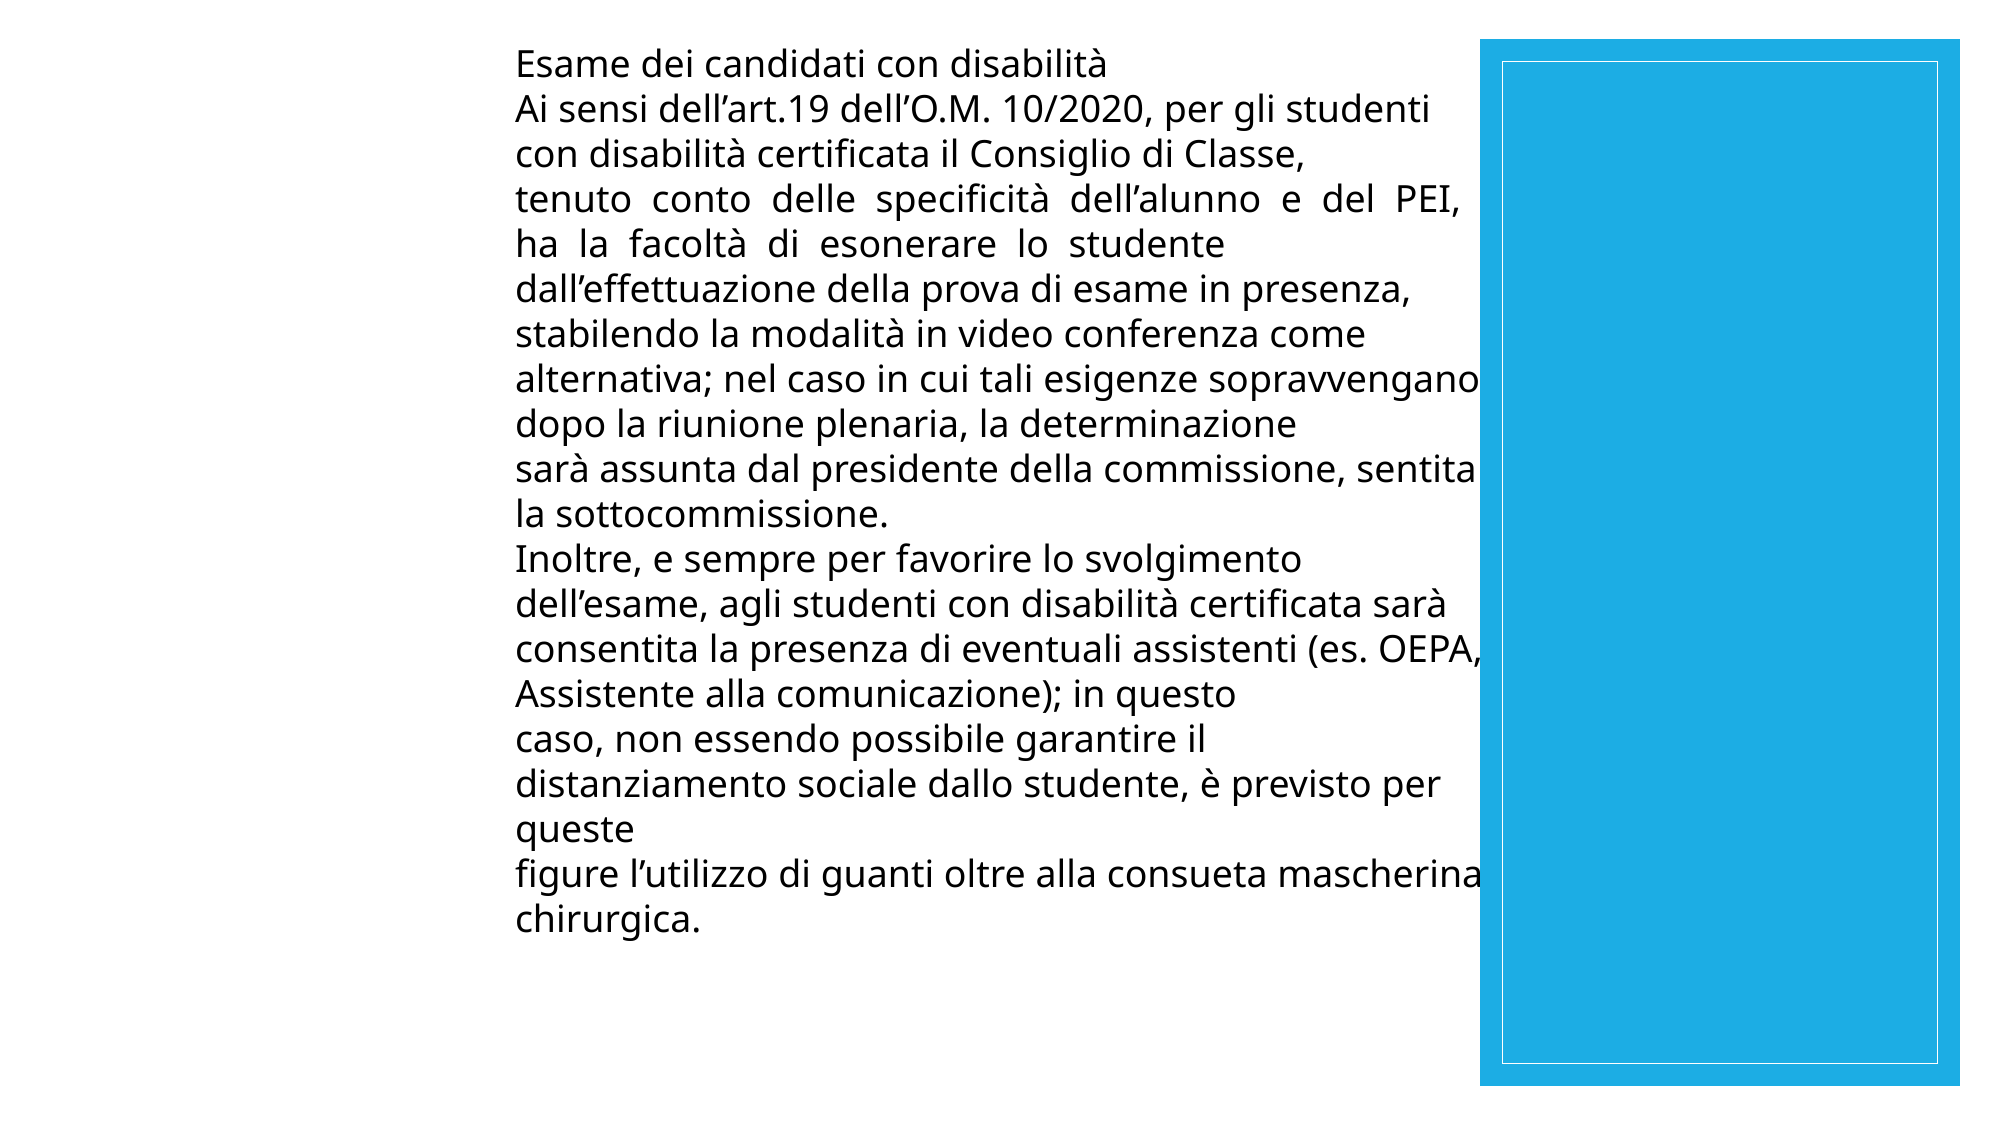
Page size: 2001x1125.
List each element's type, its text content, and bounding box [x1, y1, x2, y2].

text_box Esame dei candidati con disabilità Ai sensi dell’art.19 dell’O.M. 10/2020, per gli studenti con disabilità certificata il Consiglio di Classe, tenuto conto delle specificità dell’alunno e del PEI, ha la facoltà di esonerare lo studente dall’effettuazione della prova di esame in presenza, stabilendo la modalità in video conferenza come alternativa; nel caso in cui tali esigenze sopravvengano dopo la riunione plenaria, la determinazione sarà assunta dal presidente della commissione, sentita la sottocommissione. Inoltre, e sempre per favorire lo svolgimento dell’esame, agli studenti con disabilità certificata sarà consentita la presenza di eventuali assistenti (es. OEPA, Assistente alla comunicazione); in questo caso, non essendo possibile garantire il distanziamento sociale dallo studente, è previsto per queste figure l’utilizzo di guanti oltre alla consueta mascherina chirurgica. [500, 32, 1500, 992]
